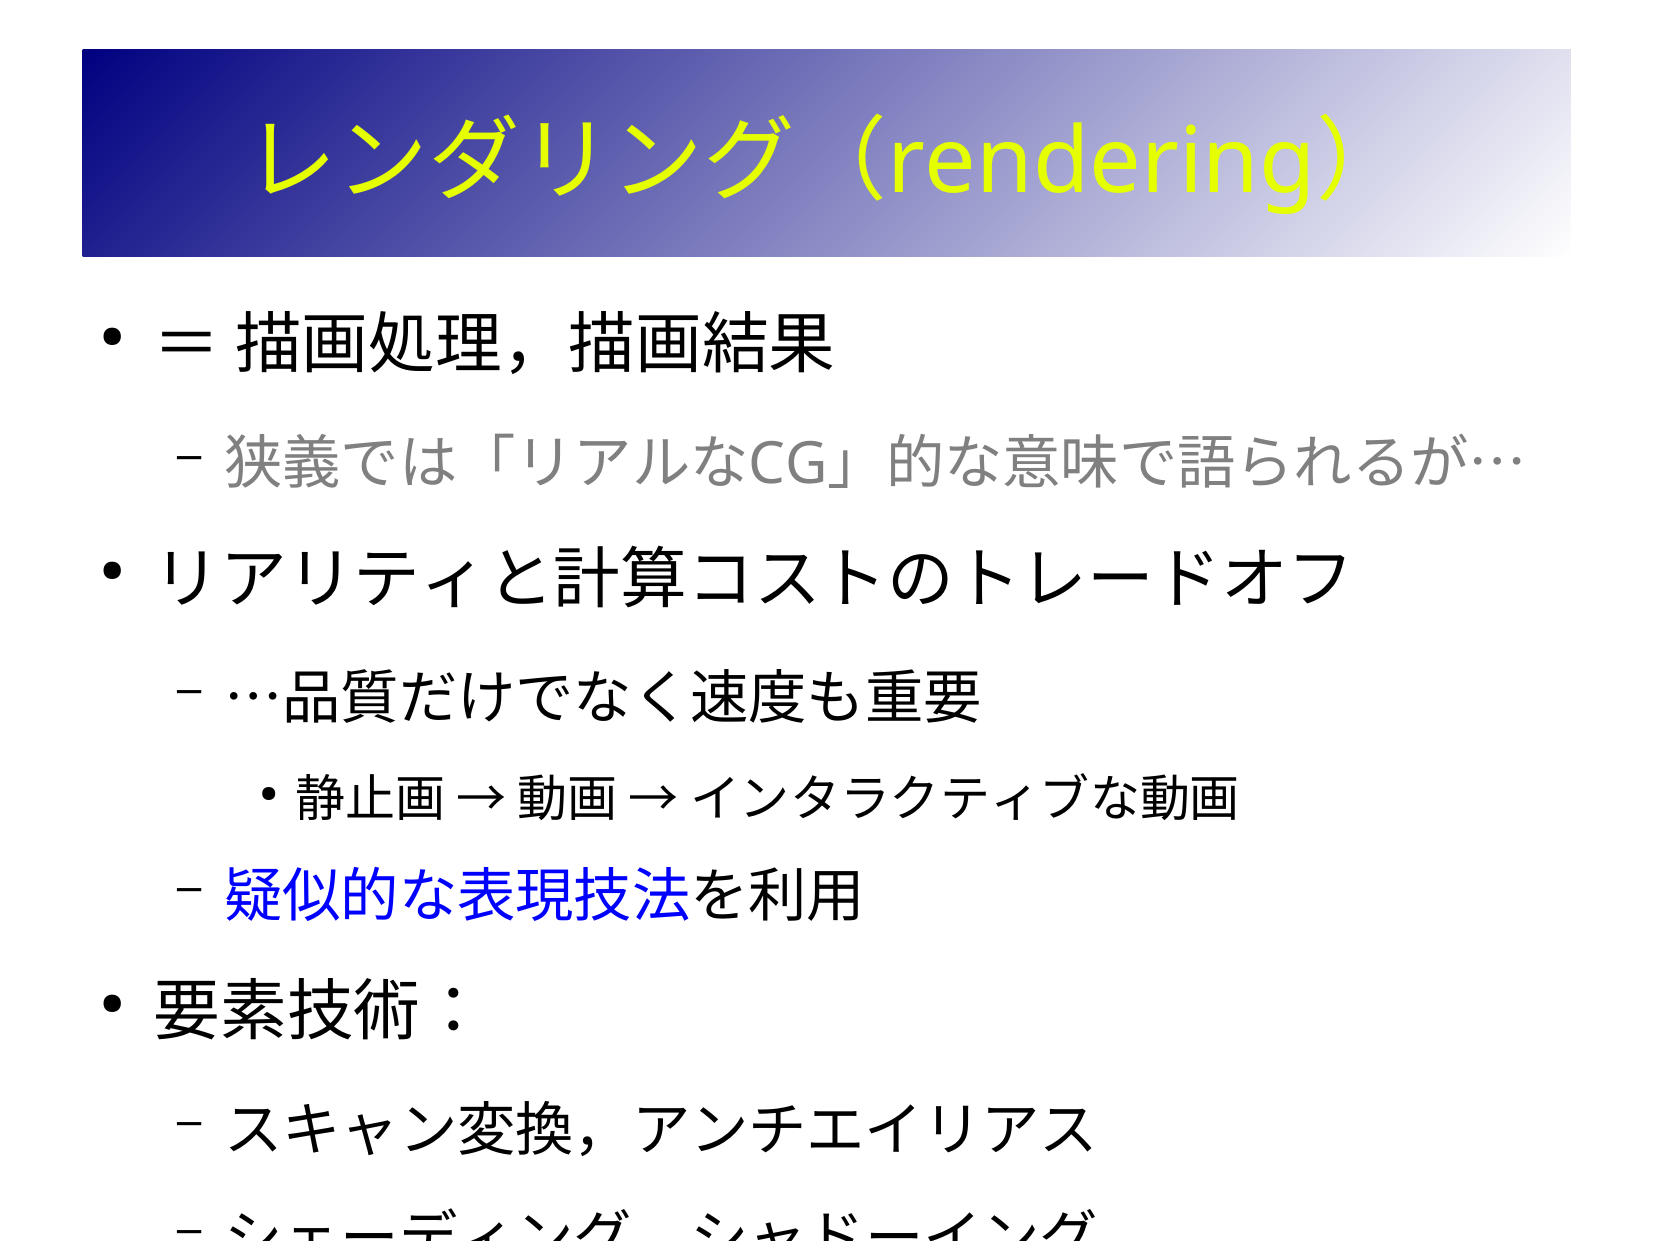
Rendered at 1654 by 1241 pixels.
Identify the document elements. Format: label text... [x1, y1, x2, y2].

title レンダリング（rendering） [82, 49, 1571, 257]
list ＝ 描画処理，描画結果 狭義では「リアルなCG」的な意味で語られるが… リアリティと計算コストのトレードオフ …品質だけでなく速度も重要 静止画 → 動画 → インタラクティブな動画 疑似的な表現技法を利用 要素技術： スキャン変換，アンチエイリアス シェーディング，シャドーイング レイトレーシング，etc. [82, 290, 1571, 1234]
